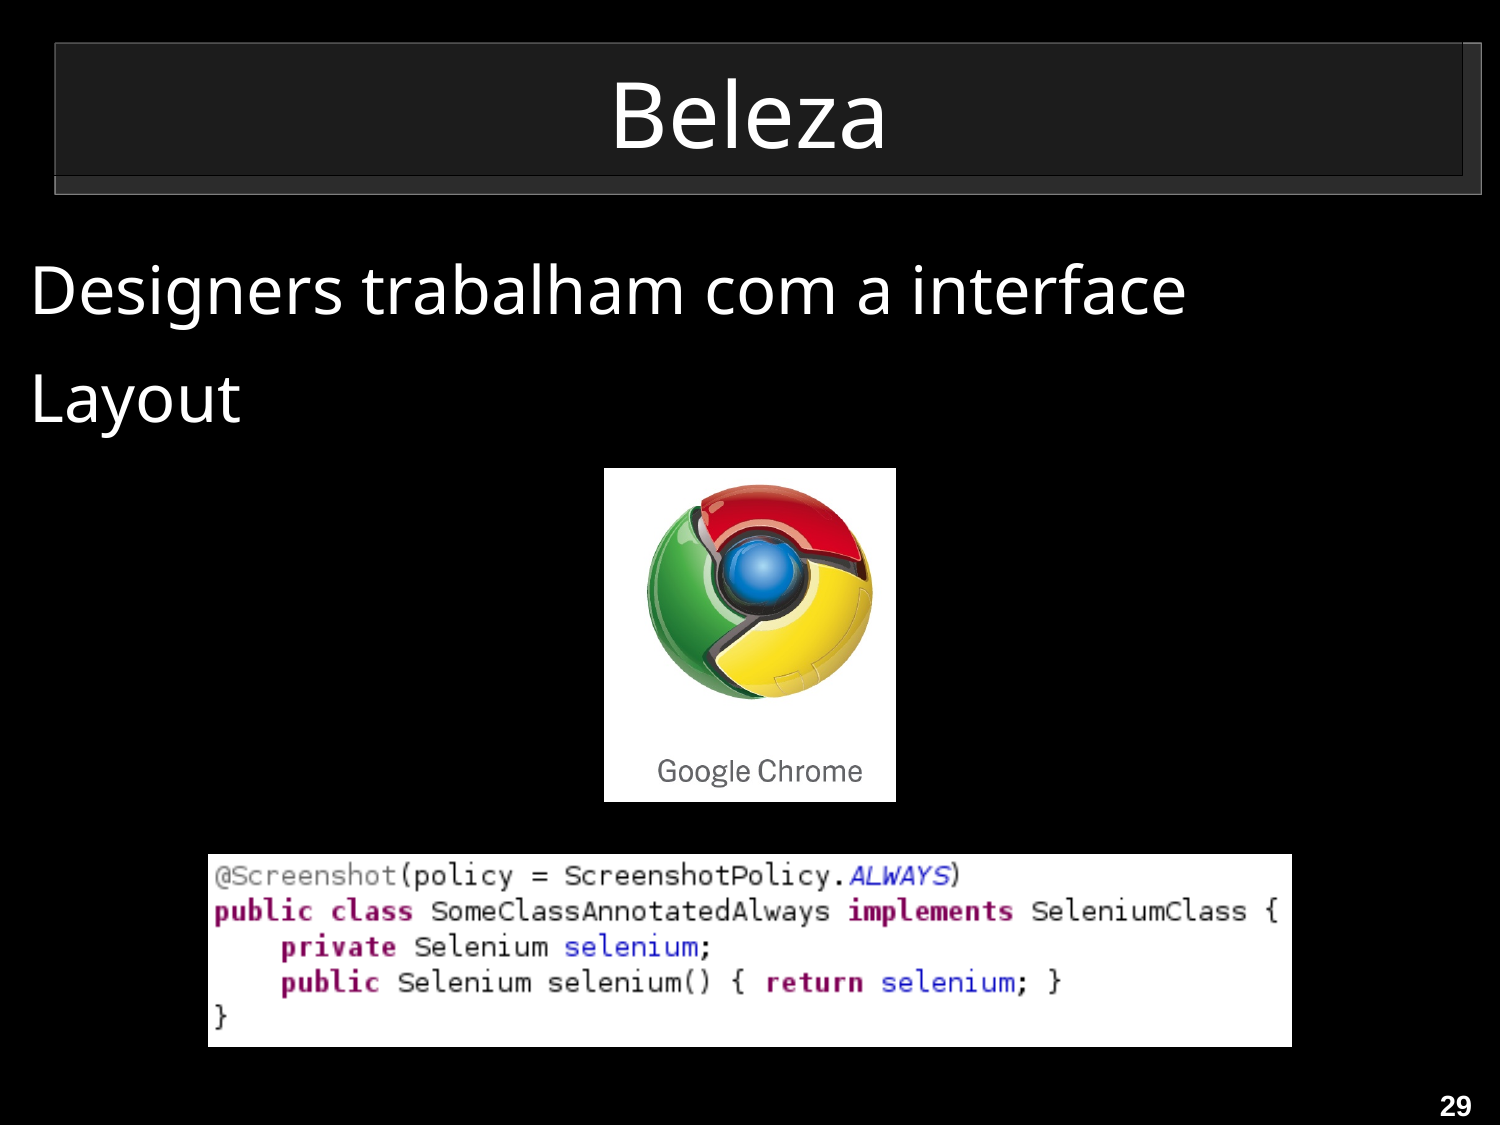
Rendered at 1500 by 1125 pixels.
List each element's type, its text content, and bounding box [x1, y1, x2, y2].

picture [604, 468, 896, 802]
picture [208, 854, 1292, 1047]
list Designers trabalham com a interface Layout [29, 243, 1470, 1031]
title Beleza [29, 38, 1470, 188]
